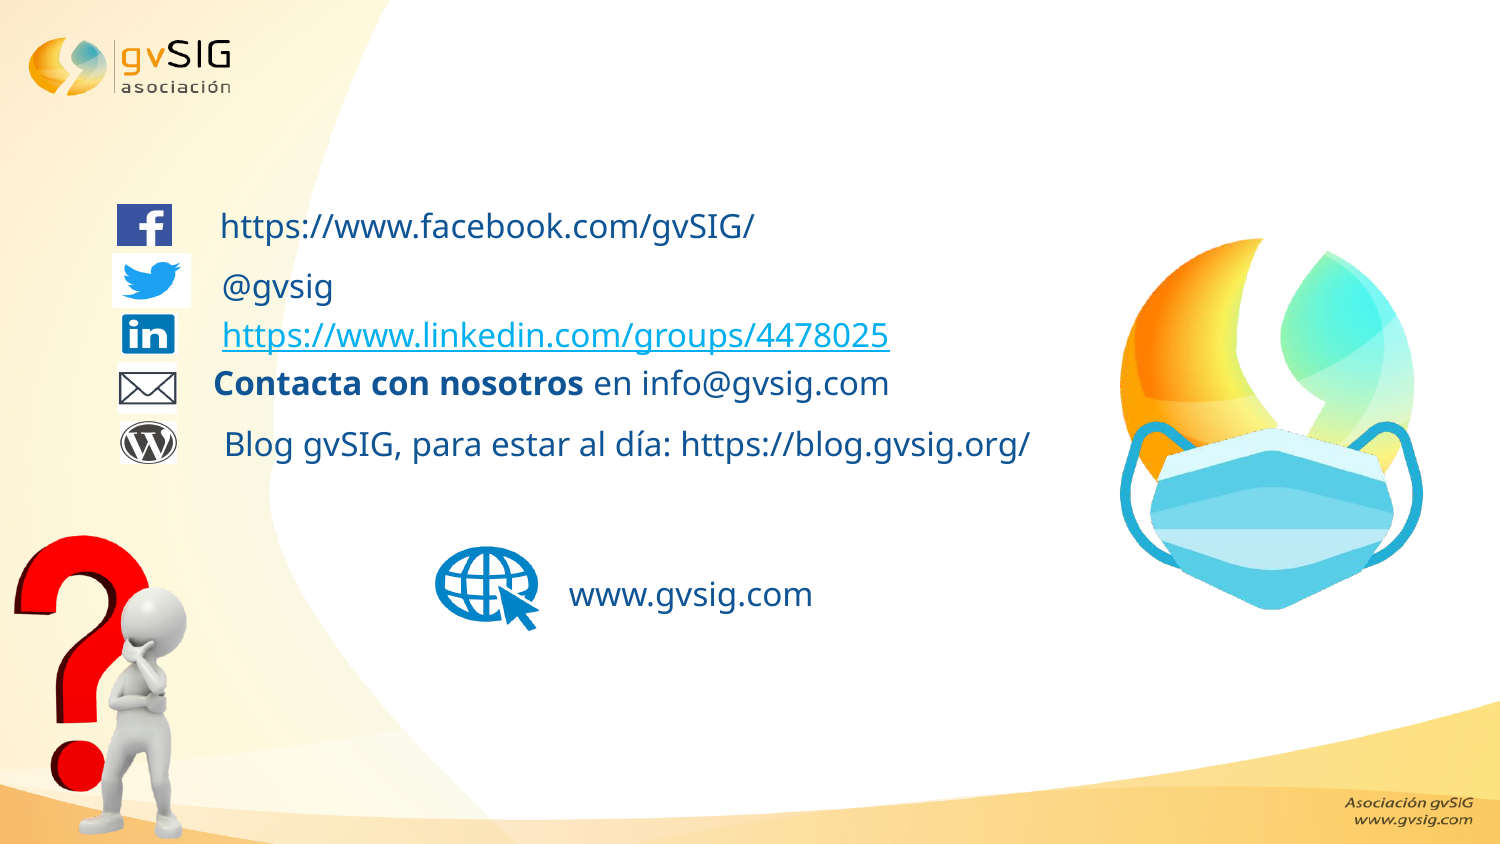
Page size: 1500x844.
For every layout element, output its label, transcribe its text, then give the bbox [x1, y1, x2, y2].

text_box Contacta con nosotros en info@gvsig.com [198, 354, 1104, 403]
text_box @gvsig [198, 258, 1104, 306]
text_box https://www.linkedin.com/groups/4478025 [198, 306, 1104, 354]
text_box @gvsig [256, 282, 266, 296]
picture [0, 0, 1500, 844]
text_box @gvsig [318, 282, 328, 296]
text_box www.gvsig.com [554, 564, 948, 629]
text_box https://www.facebook.com/gvSIG/ [196, 195, 1072, 260]
text_box Blog gvSIG, para estar al día: https://blog.gvsig.org/ [208, 413, 1104, 478]
